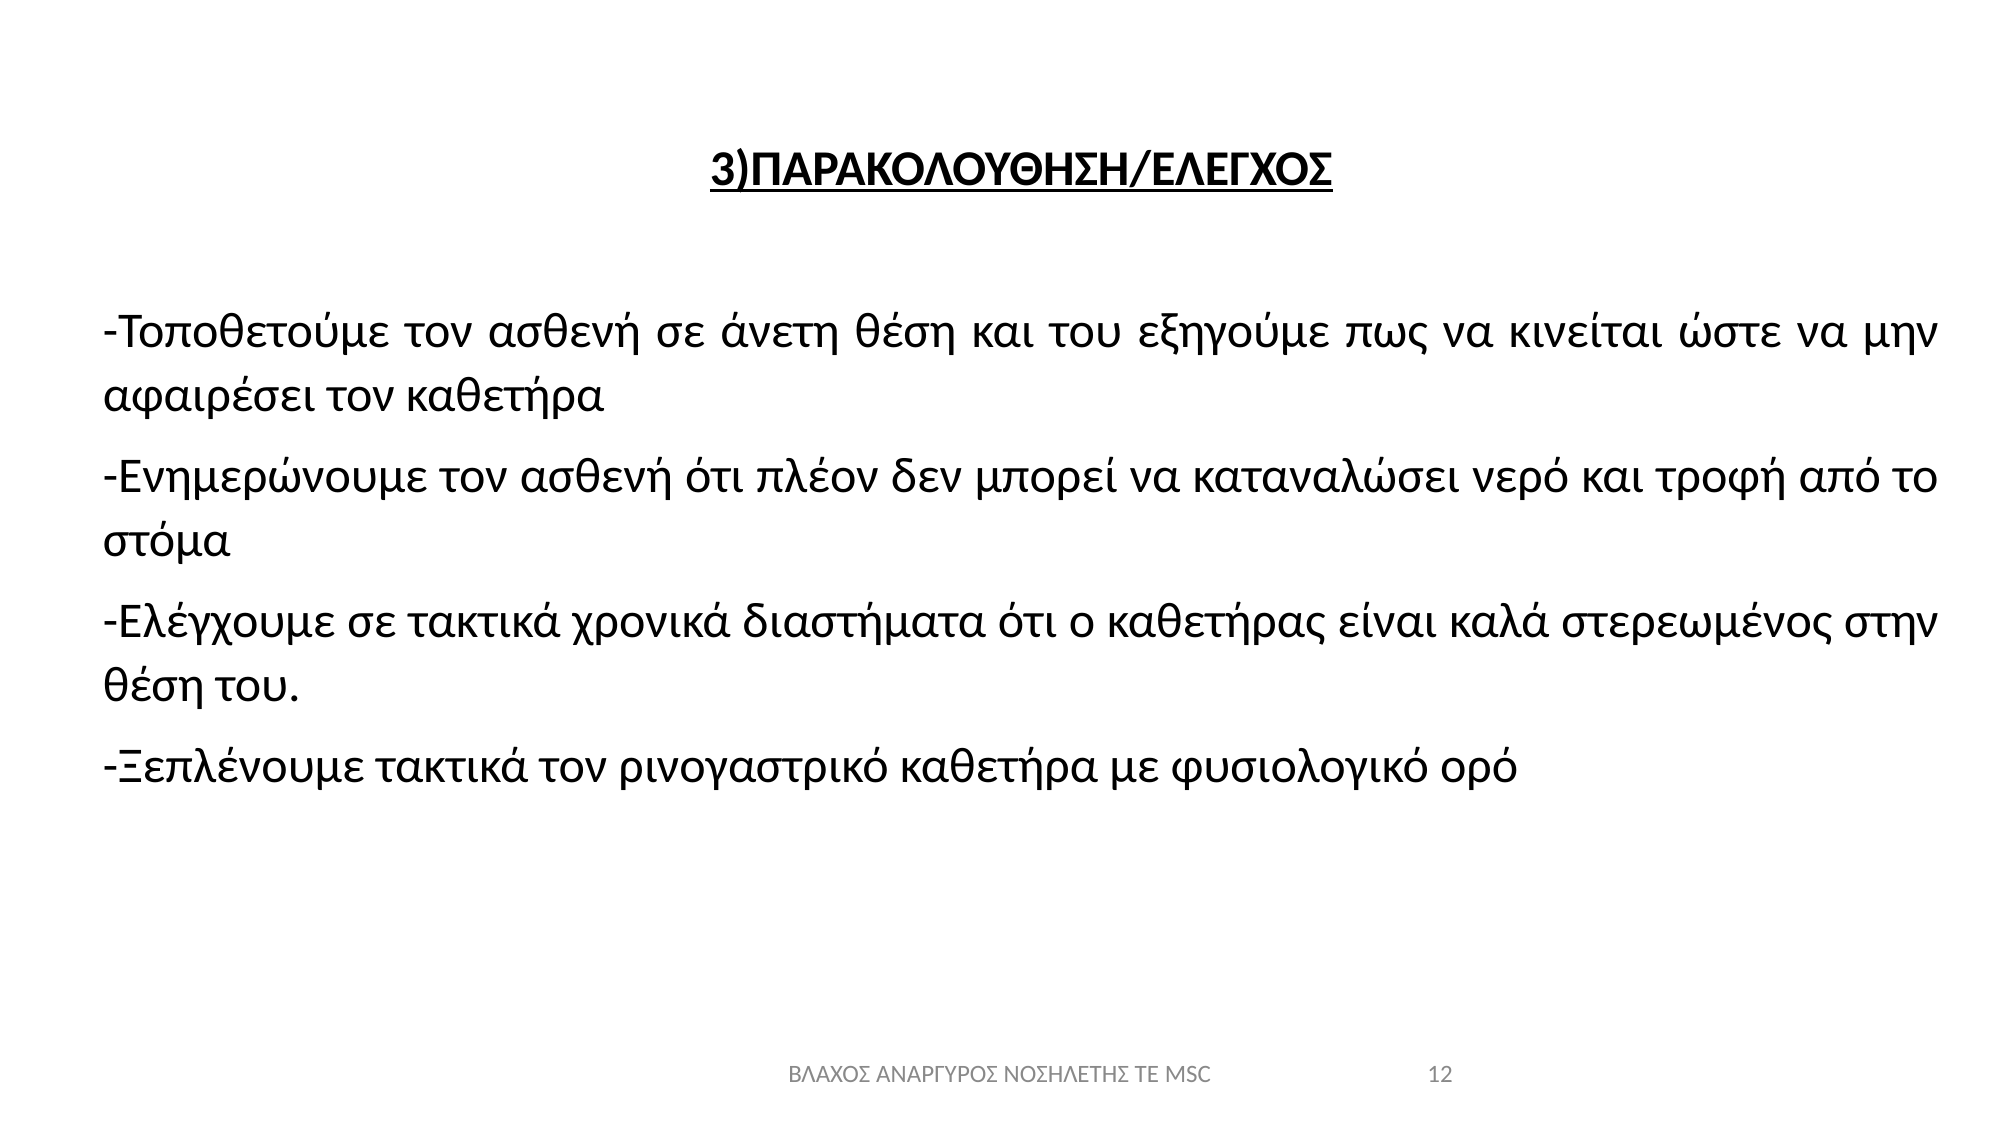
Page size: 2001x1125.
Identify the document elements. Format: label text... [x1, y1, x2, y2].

text_box ΒΛΑΧΟΣ ΑΝΑΡΓΥΡΟΣ ΝΟΣΗΛΕΤΗΣ ΤΕ MSC [662, 1042, 1338, 1103]
text_box 3)ΠΑΡΑΚΟΛΟΥΘΗΣΗ/ΕΛΕΓΧΟΣ -Τοποθετούμε τον ασθενή σε άνετη θέση και του εξηγούμε πως να κινείται ώστε να μην αφαιρέσει τον καθετήρα -Ενημερώνουμε τον ασθενή ότι πλέον δεν μπορεί να καταναλώσει νερό και τροφή από το στόμα -Ελέγχουμε σε τακτικά χρονικά διαστήματα ότι ο καθετήρας είναι καλά στερεωμένος στην θέση του. -Ξεπλένουμε τακτικά τον ρινογαστρικό καθετήρα με φυσιολογικό ορό [87, 46, 1955, 875]
text_box [1412, 1042, 1863, 1103]
